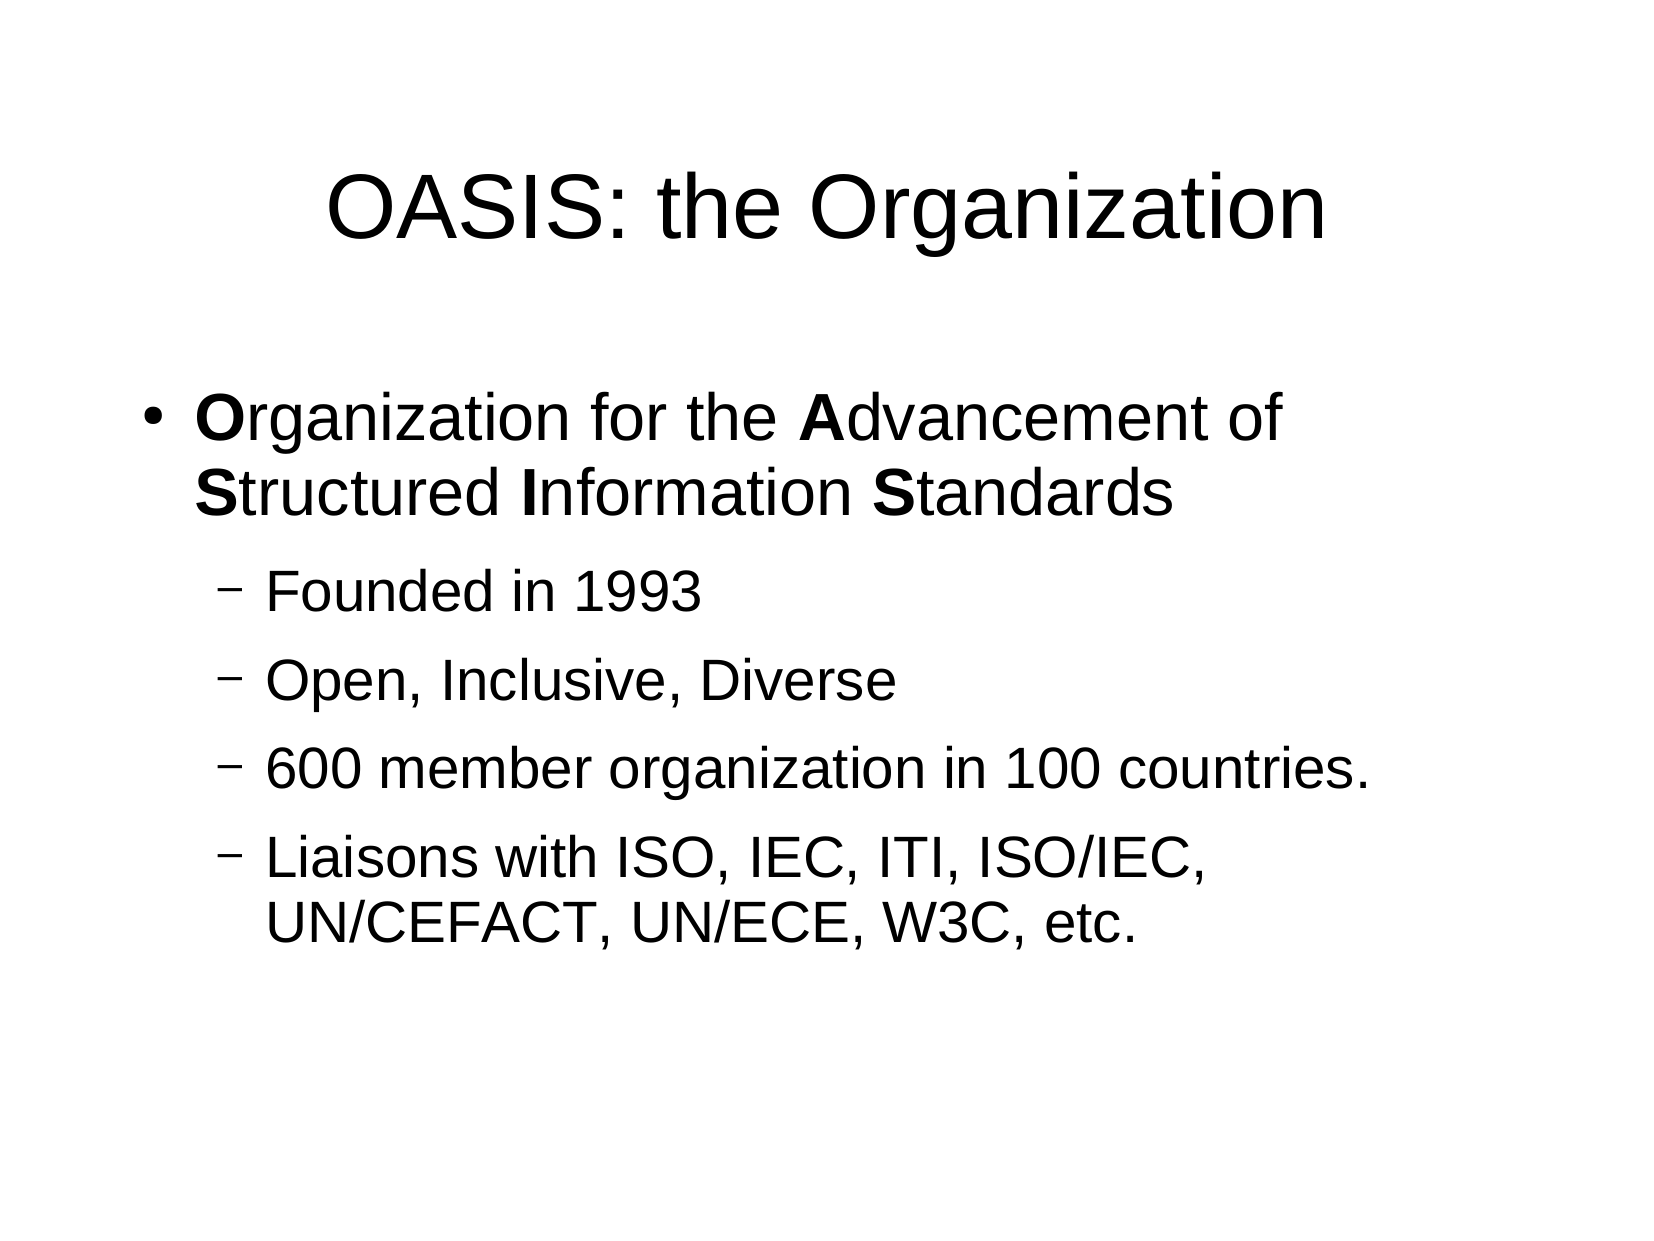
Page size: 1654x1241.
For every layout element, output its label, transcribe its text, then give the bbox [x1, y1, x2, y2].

title OASIS: the Organization [121, 102, 1534, 311]
list Organization for the Advancement of Structured Information Standards Founded in 1993 Open, Inclusive, Diverse 600 member organization in 100 countries. Liaisons with ISO, IEC, ITI, ISO/IEC, UN/CEFACT, UN/ECE, W3C, etc. [123, 379, 1536, 1040]
